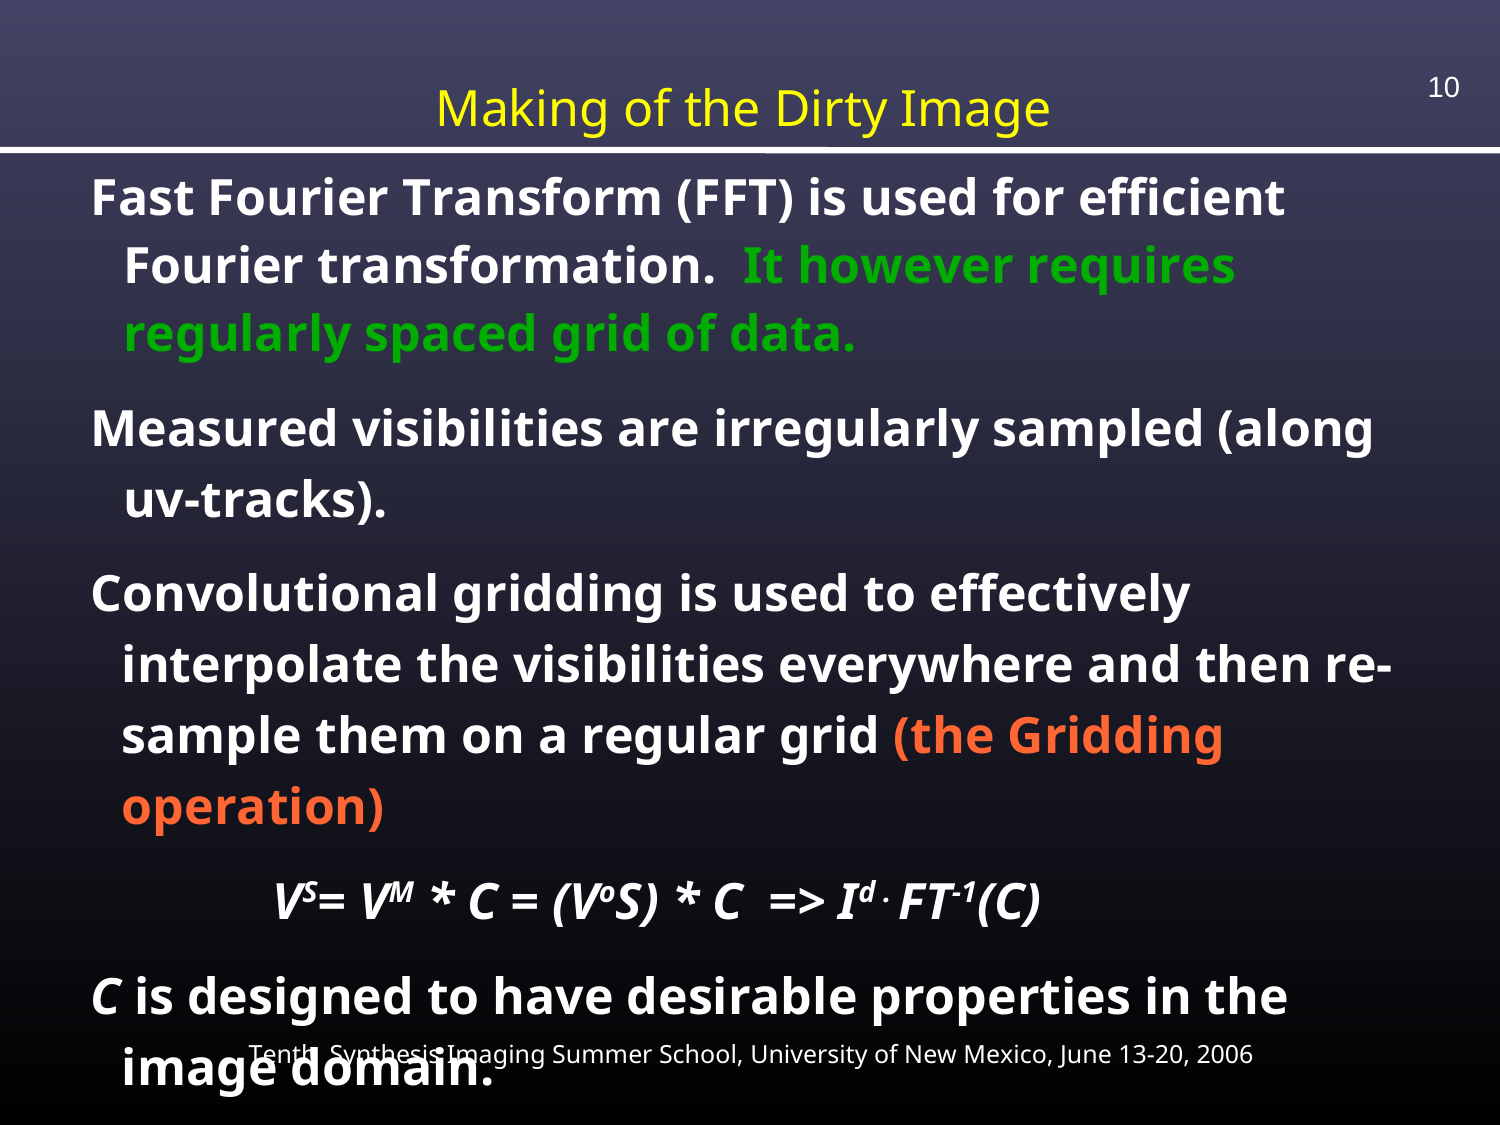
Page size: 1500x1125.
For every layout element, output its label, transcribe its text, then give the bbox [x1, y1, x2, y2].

subtitle Fast Fourier Transform (FFT) is used for efficient Fourier transformation. It however requires regularly spaced grid of data. Measured visibilities are irregularly sampled (along uv-tracks). Convolutional gridding is used to effectively interpolate the visibilities everywhere and then re-sample them on a regular grid (the Gridding operation) VS= VM * C = (VoS) * C => Id . FT-1(C) C is designed to have desirable properties in the image domain. [90, 161, 1444, 1017]
title Making of the Dirty Image [112, 62, 1375, 151]
